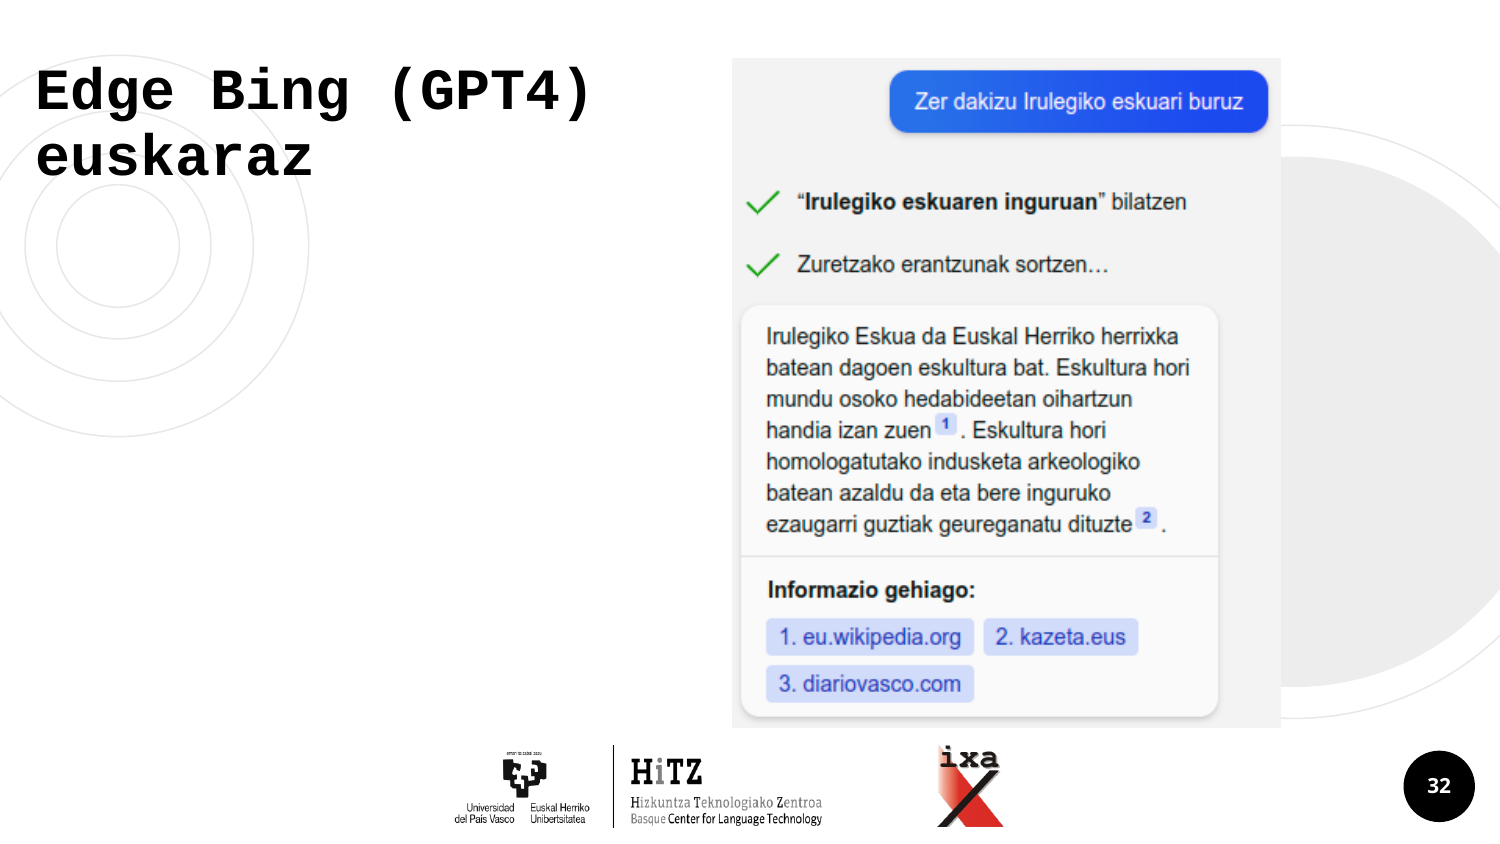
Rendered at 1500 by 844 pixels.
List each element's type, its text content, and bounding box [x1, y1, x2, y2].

text_box <zenbakia> [1403, 750, 1475, 823]
picture [937, 744, 1004, 827]
picture [732, 58, 1281, 728]
picture [450, 745, 827, 828]
title Edge Bing (GPT4) euskaraz [35, 60, 732, 193]
